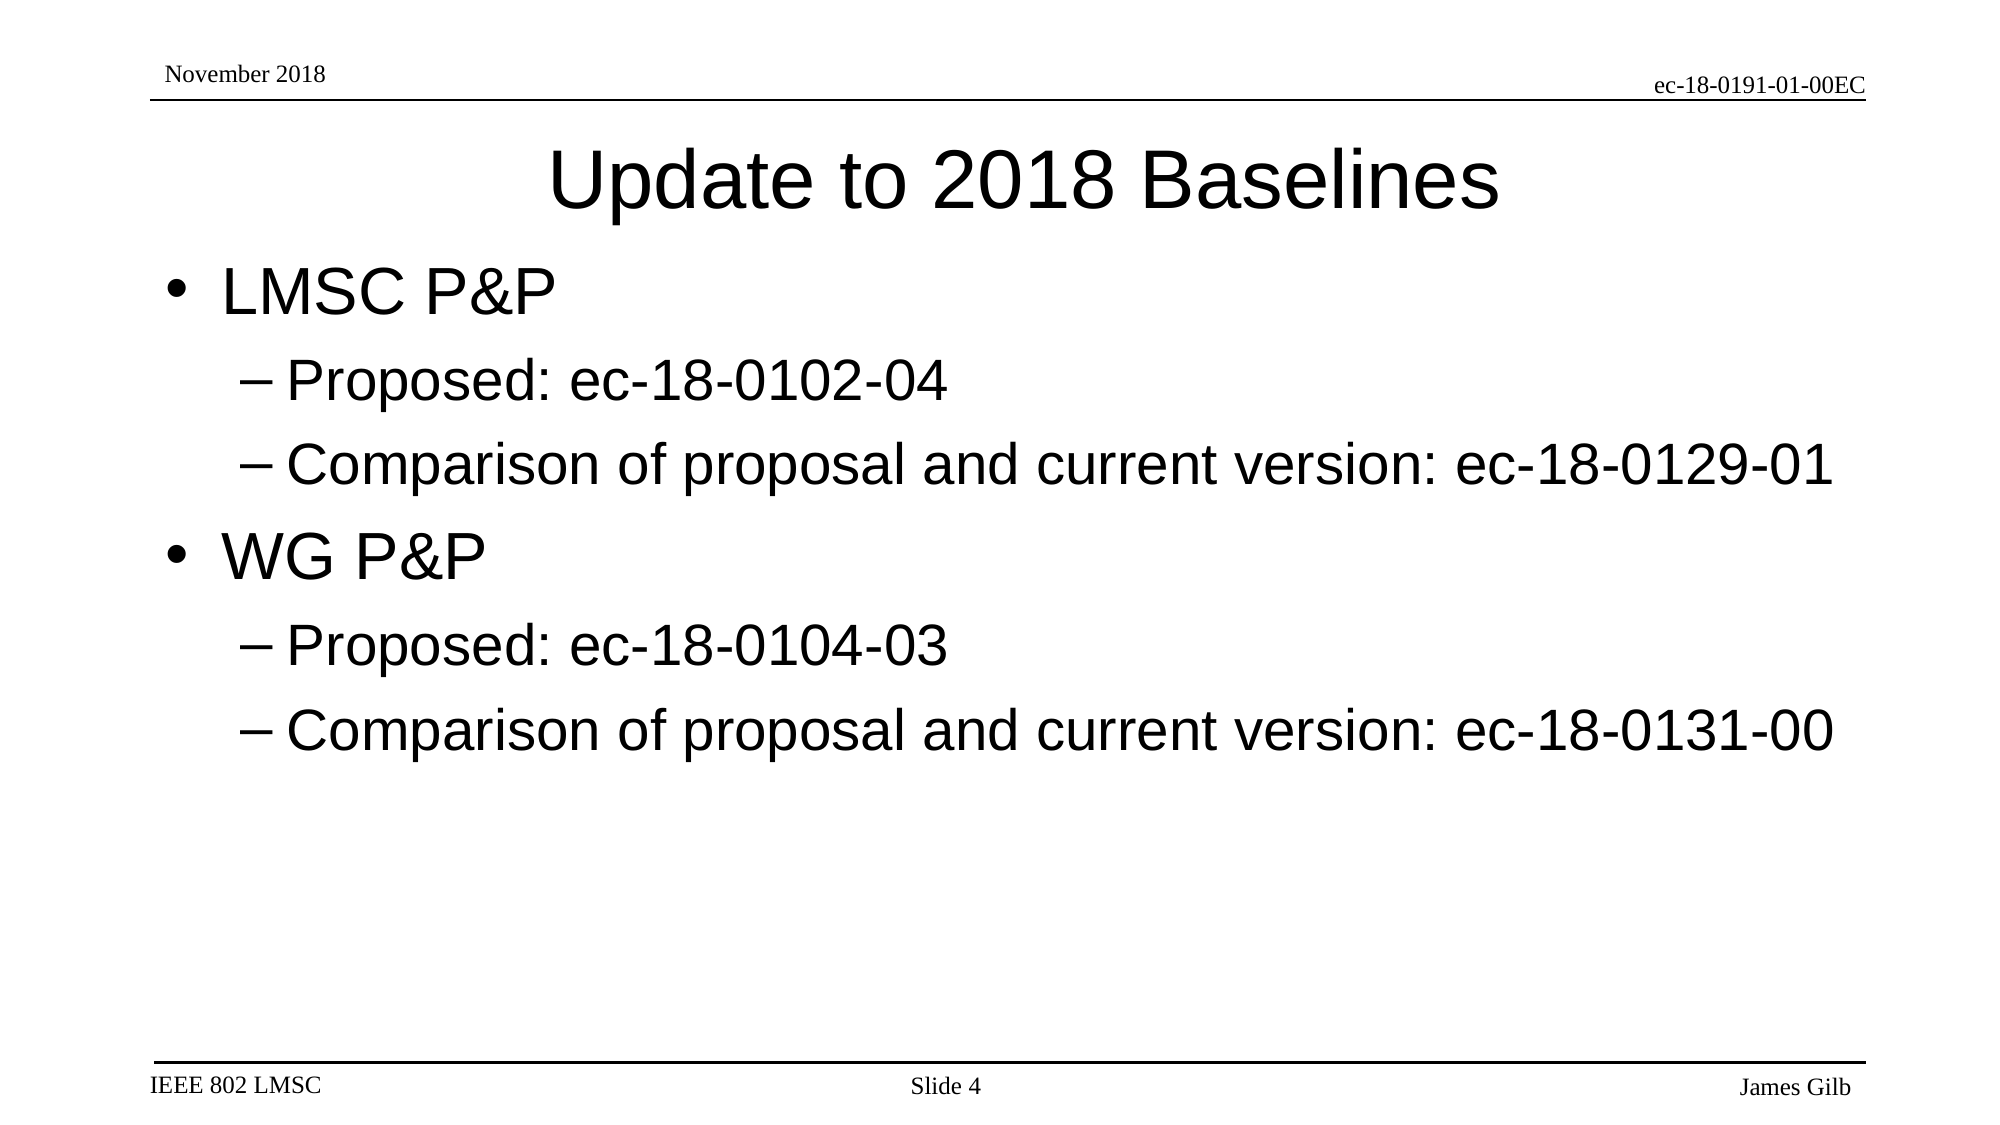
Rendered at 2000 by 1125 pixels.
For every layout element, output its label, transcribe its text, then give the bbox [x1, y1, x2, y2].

title Update to 2018 Baselines [149, 112, 1900, 238]
list LMSC P&P Proposed: ec-18-0102-04 Comparison of proposal and current version: ec-18-0129-01 WG P&P Proposed: ec-18-0104-03 Comparison of proposal and current version: ec-18-0131-00 [149, 239, 1900, 1051]
